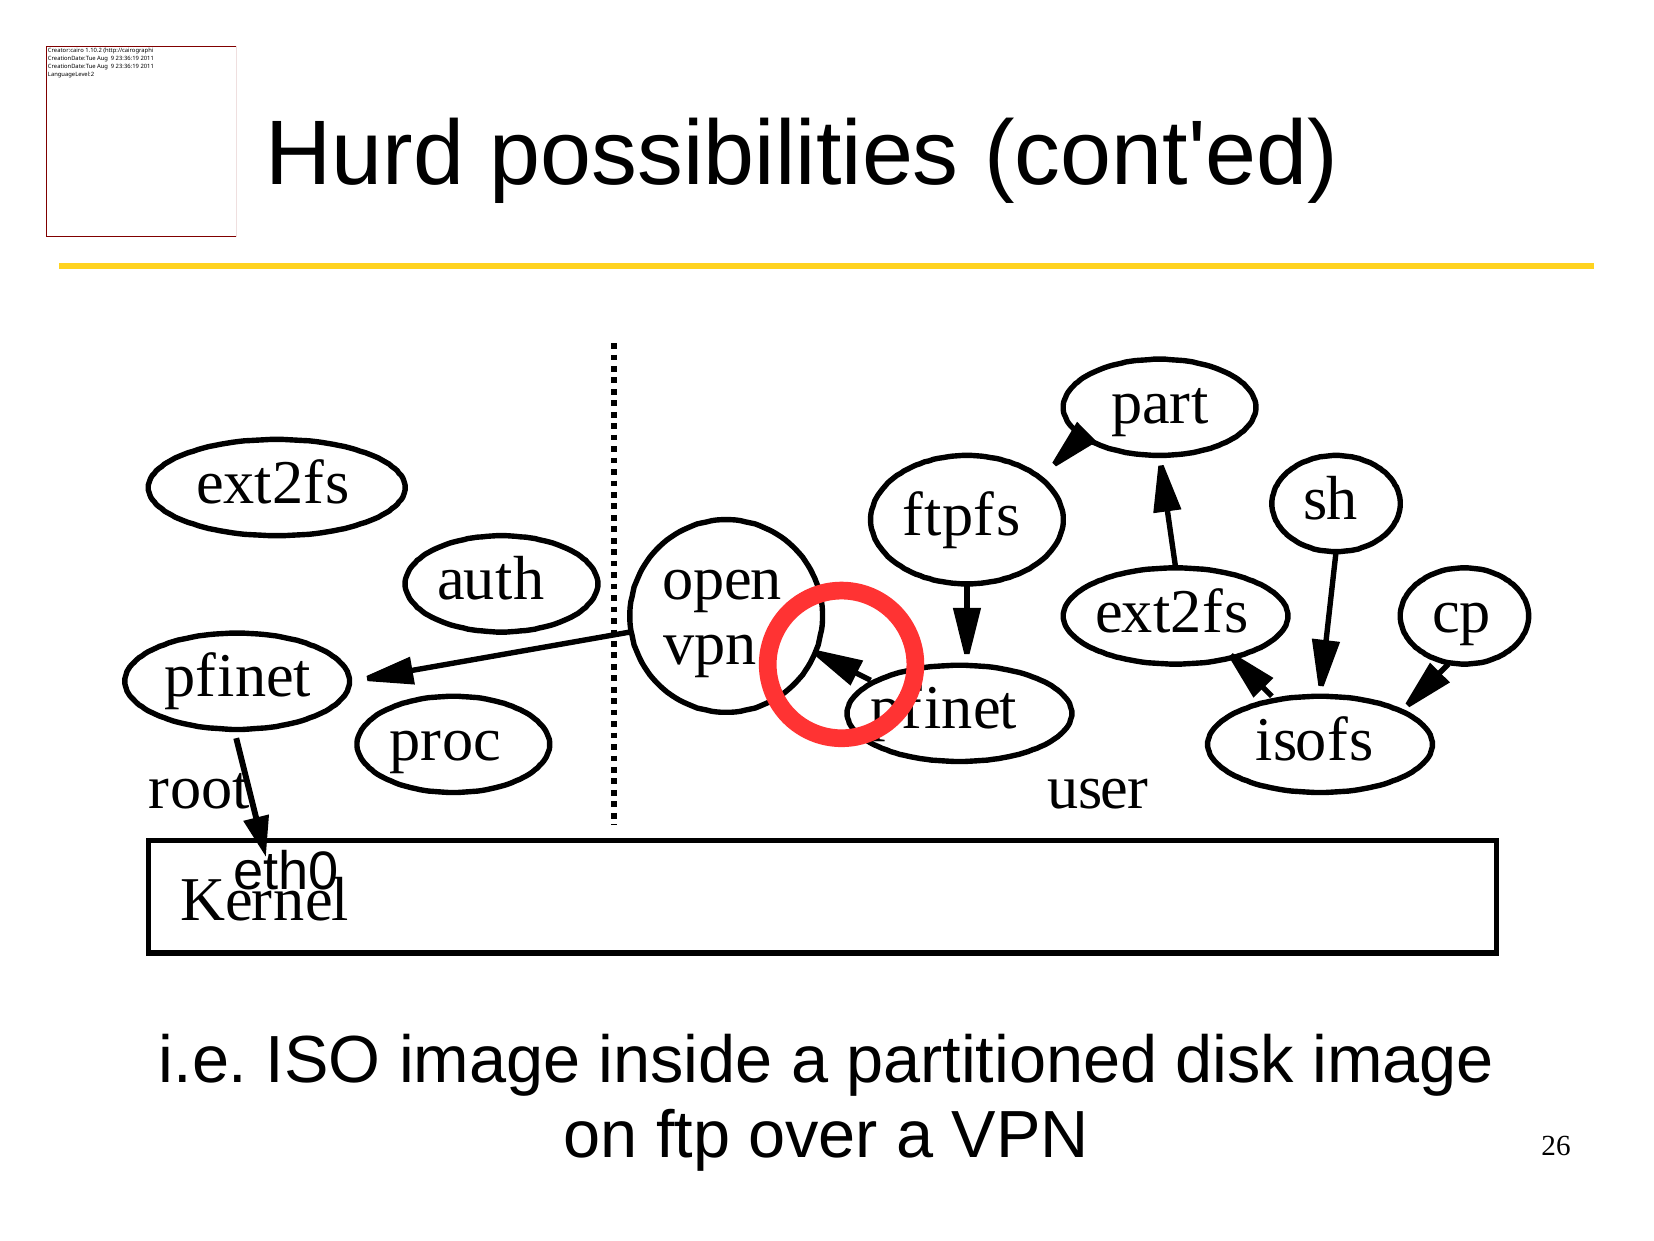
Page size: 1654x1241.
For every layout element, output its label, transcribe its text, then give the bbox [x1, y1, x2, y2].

title Hurd possibilities (cont'ed) [265, 49, 1571, 257]
picture [104, 321, 1549, 975]
text_box i.e. ISO image inside a partitioned disk image on ftp over a VPN [29, 1014, 1625, 1180]
text_box eth0 [218, 832, 367, 909]
